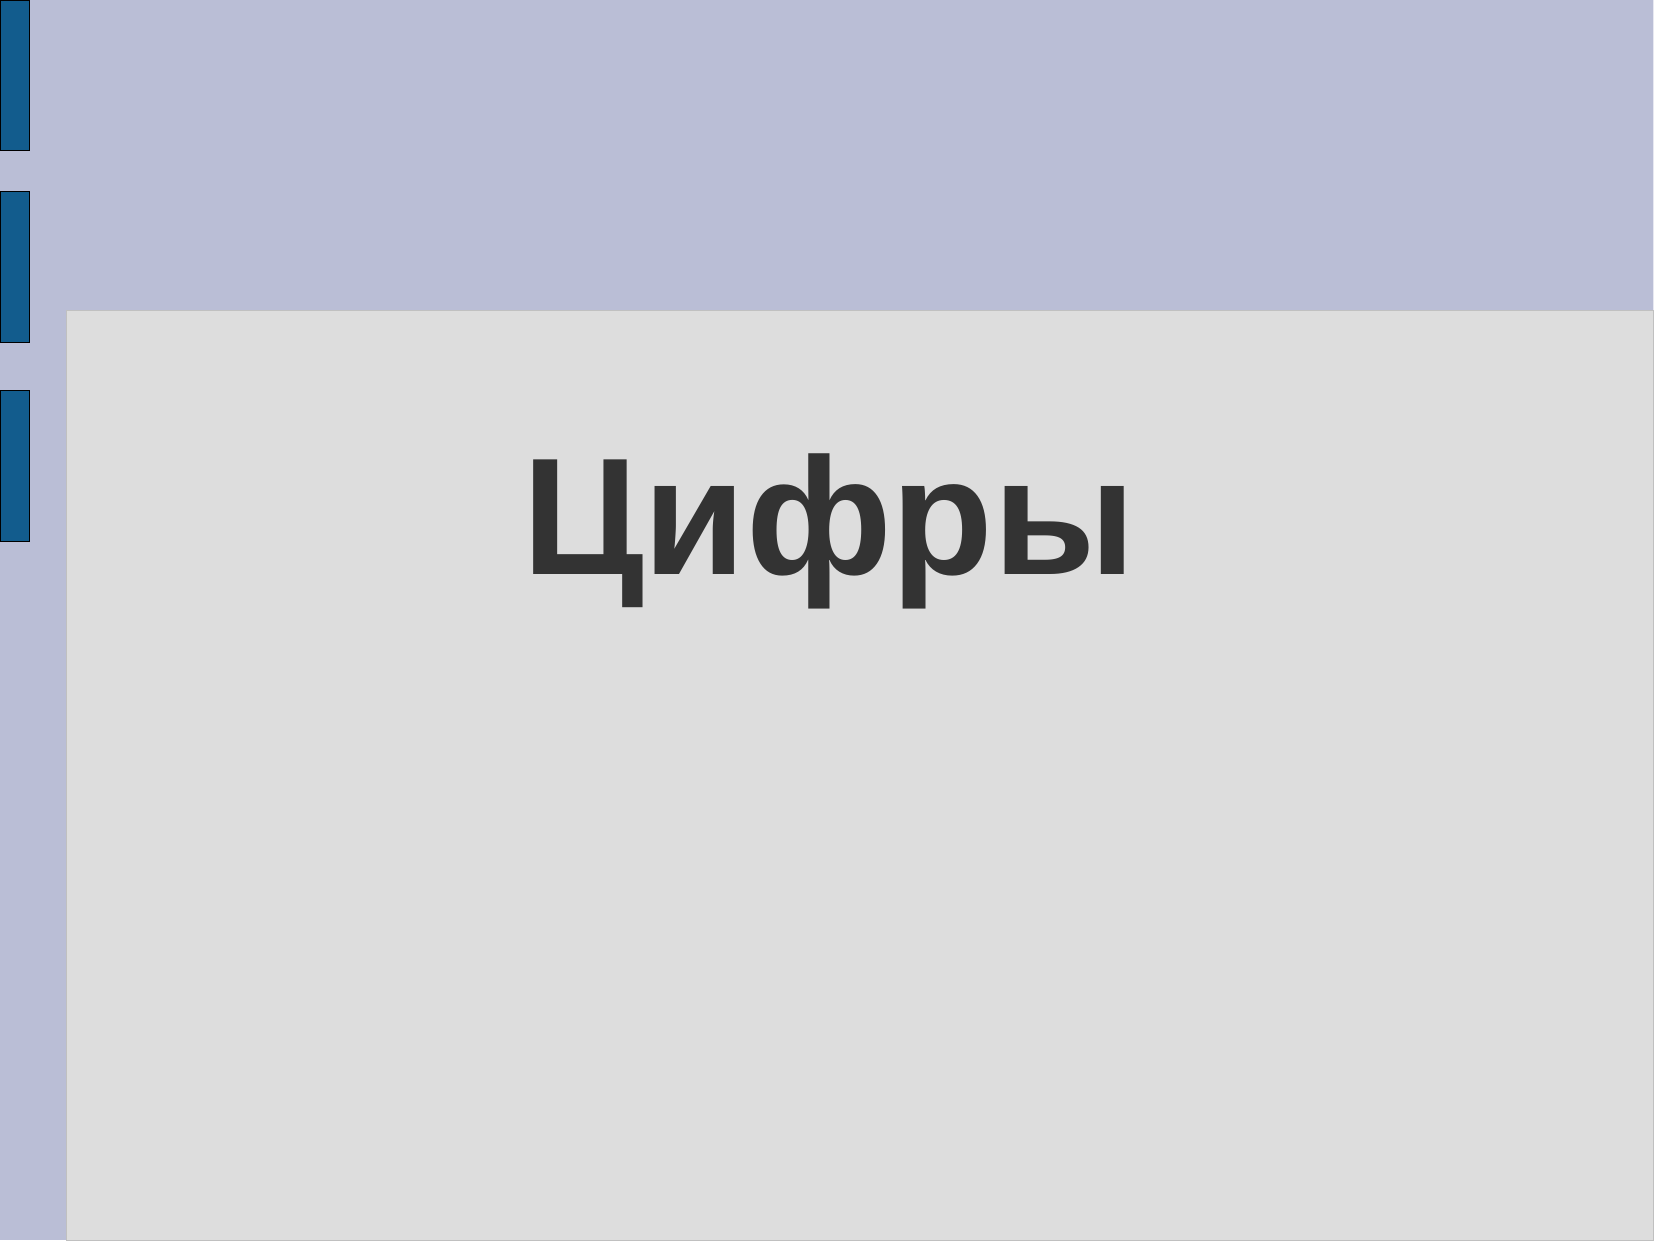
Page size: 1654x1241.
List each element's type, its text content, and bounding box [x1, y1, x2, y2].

title Цифры [123, 413, 1536, 621]
